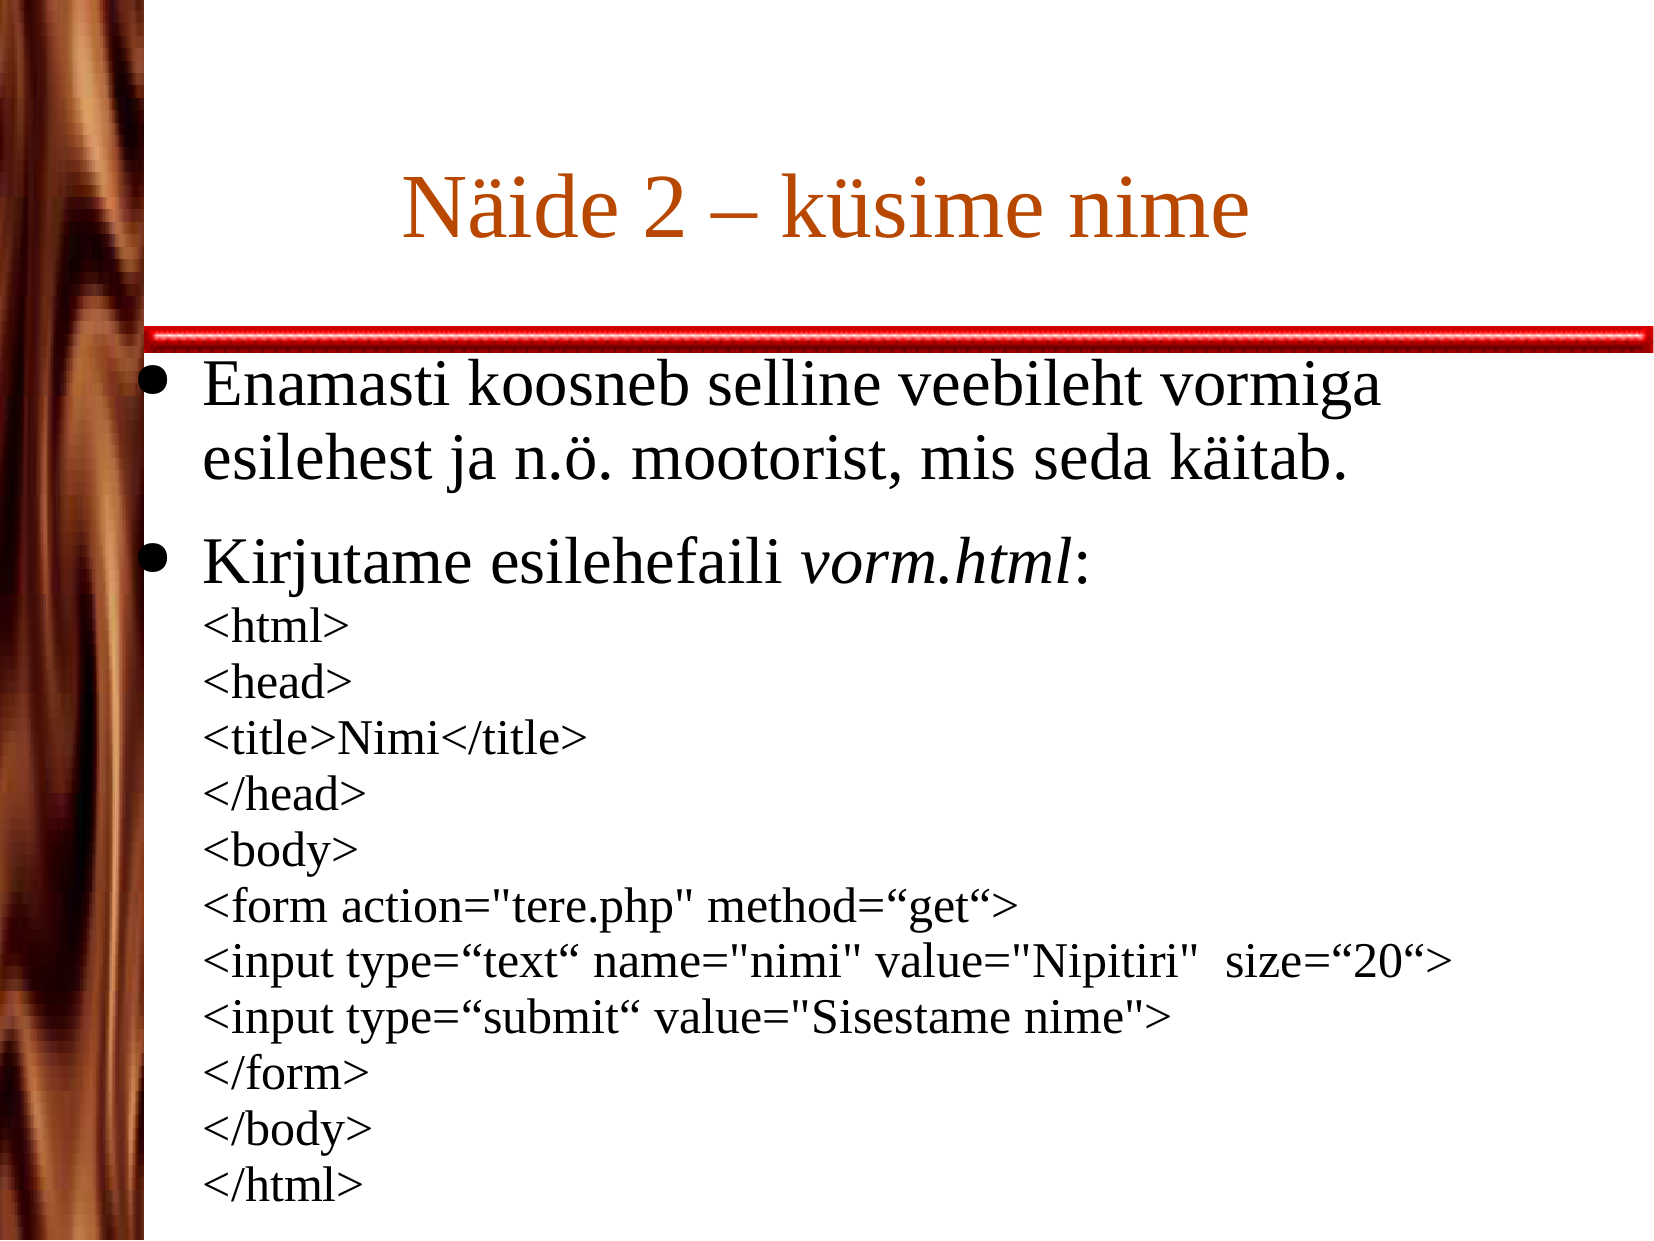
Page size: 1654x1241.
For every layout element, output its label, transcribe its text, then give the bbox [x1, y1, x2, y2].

picture [0, 0, 1654, 1240]
title Näide 2 – küsime nime [121, 100, 1533, 312]
list Enamasti koosneb selline veebileht vormiga esilehest ja n.ö. mootorist, mis seda käitab. Kirjutame esilehefaili vorm.html: <html> <head> <title>Nimi</title> </head> <body> <form action="tere.php" method=“get“> <input type=“text“ name="nimi" value="Nipitiri" size=“20“> <input type=“submit“ value="Sisestame nime"> </form> </body> </html> [121, 344, 1533, 1212]
